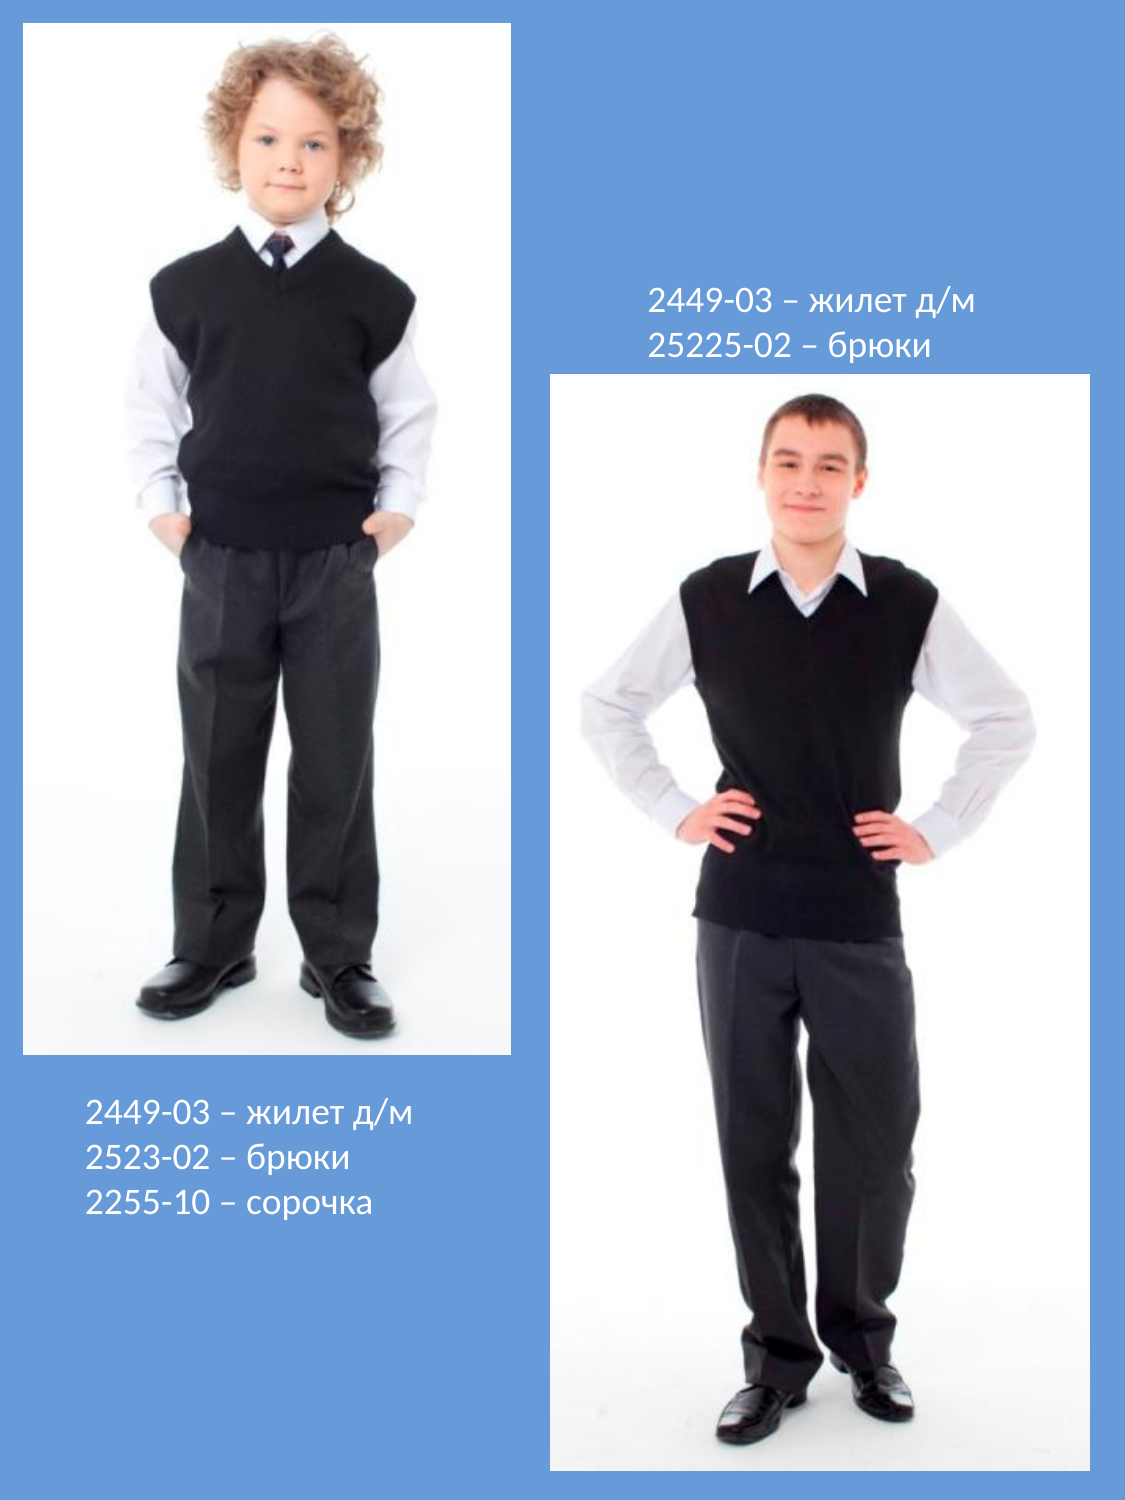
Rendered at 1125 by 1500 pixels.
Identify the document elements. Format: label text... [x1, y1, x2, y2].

text_box 2449-03 – жилет д/м 25225-02 – брюки [632, 187, 1043, 364]
picture [23, 23, 511, 1055]
text_box 2449-03 – жилет д/м 2523-02 – брюки 2255-10 – сорочка [70, 1066, 481, 1243]
picture [550, 374, 1090, 1471]
